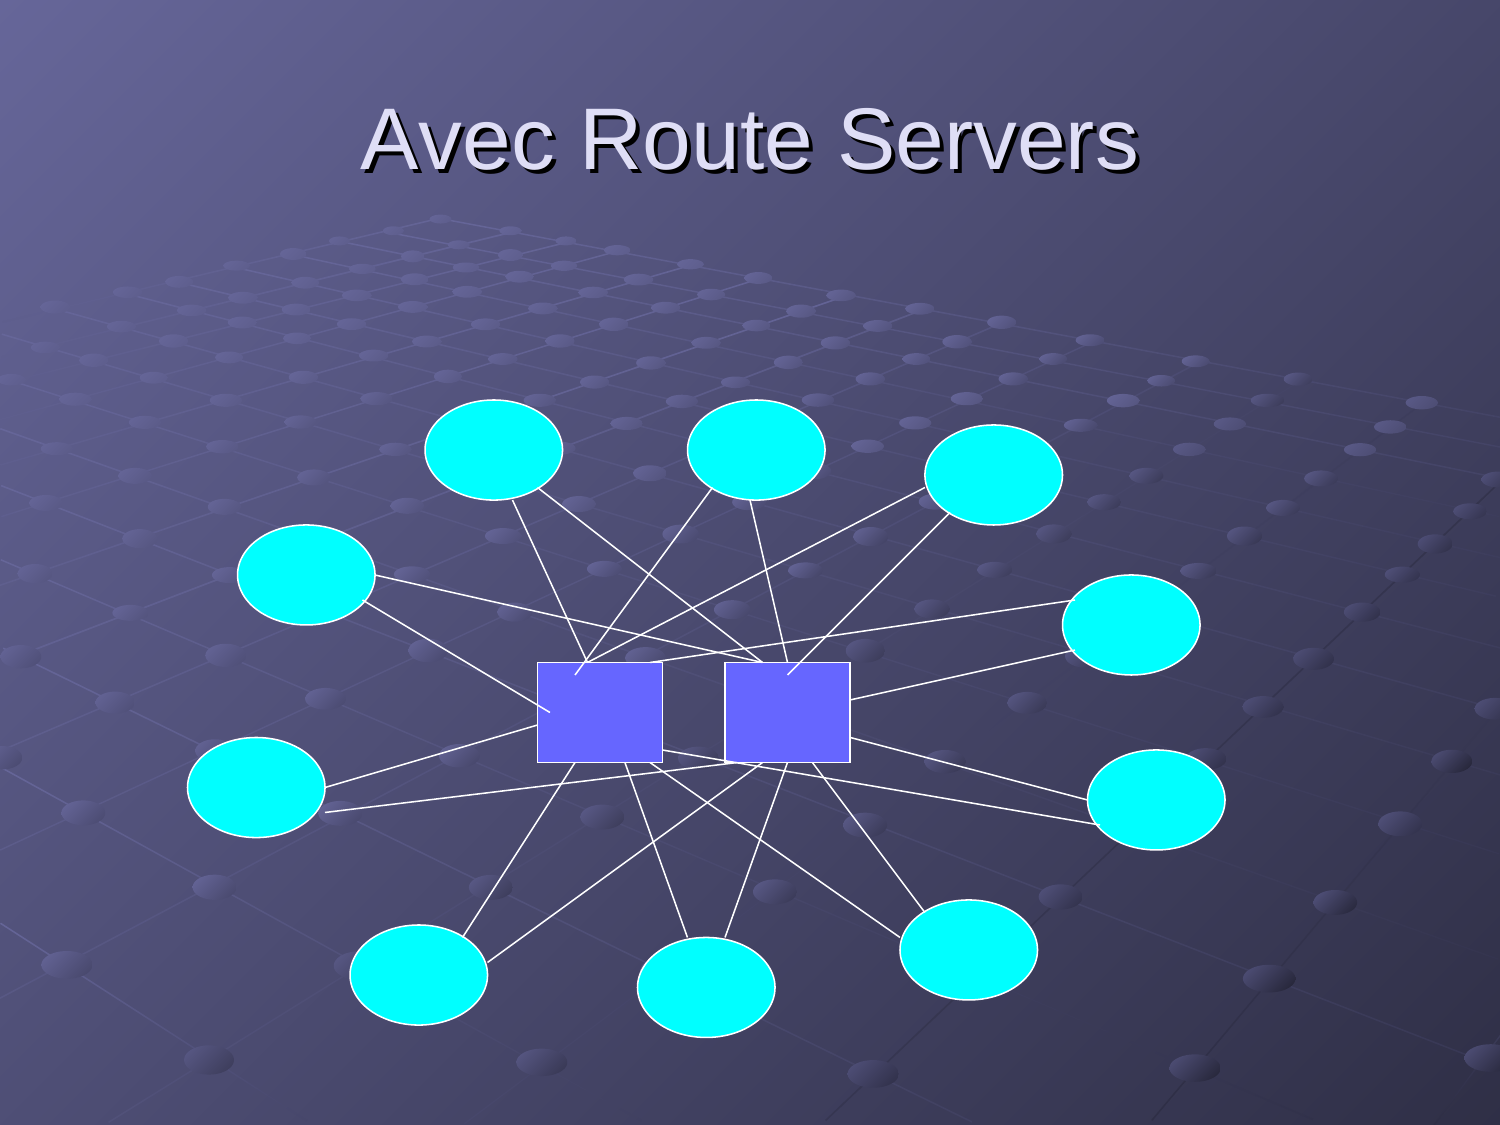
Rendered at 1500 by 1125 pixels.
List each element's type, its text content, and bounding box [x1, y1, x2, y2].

text_box [350, 924, 488, 1026]
text_box [637, 937, 776, 1038]
text_box [1062, 574, 1201, 676]
text_box [425, 399, 563, 501]
text_box [924, 424, 1063, 526]
text_box [900, 899, 1038, 1000]
text_box [1087, 749, 1226, 850]
text_box [187, 737, 325, 838]
text_box [725, 662, 850, 763]
text_box [687, 399, 826, 501]
text_box [237, 524, 376, 625]
title Avec Route Servers [75, 45, 1426, 233]
text_box [537, 662, 663, 763]
